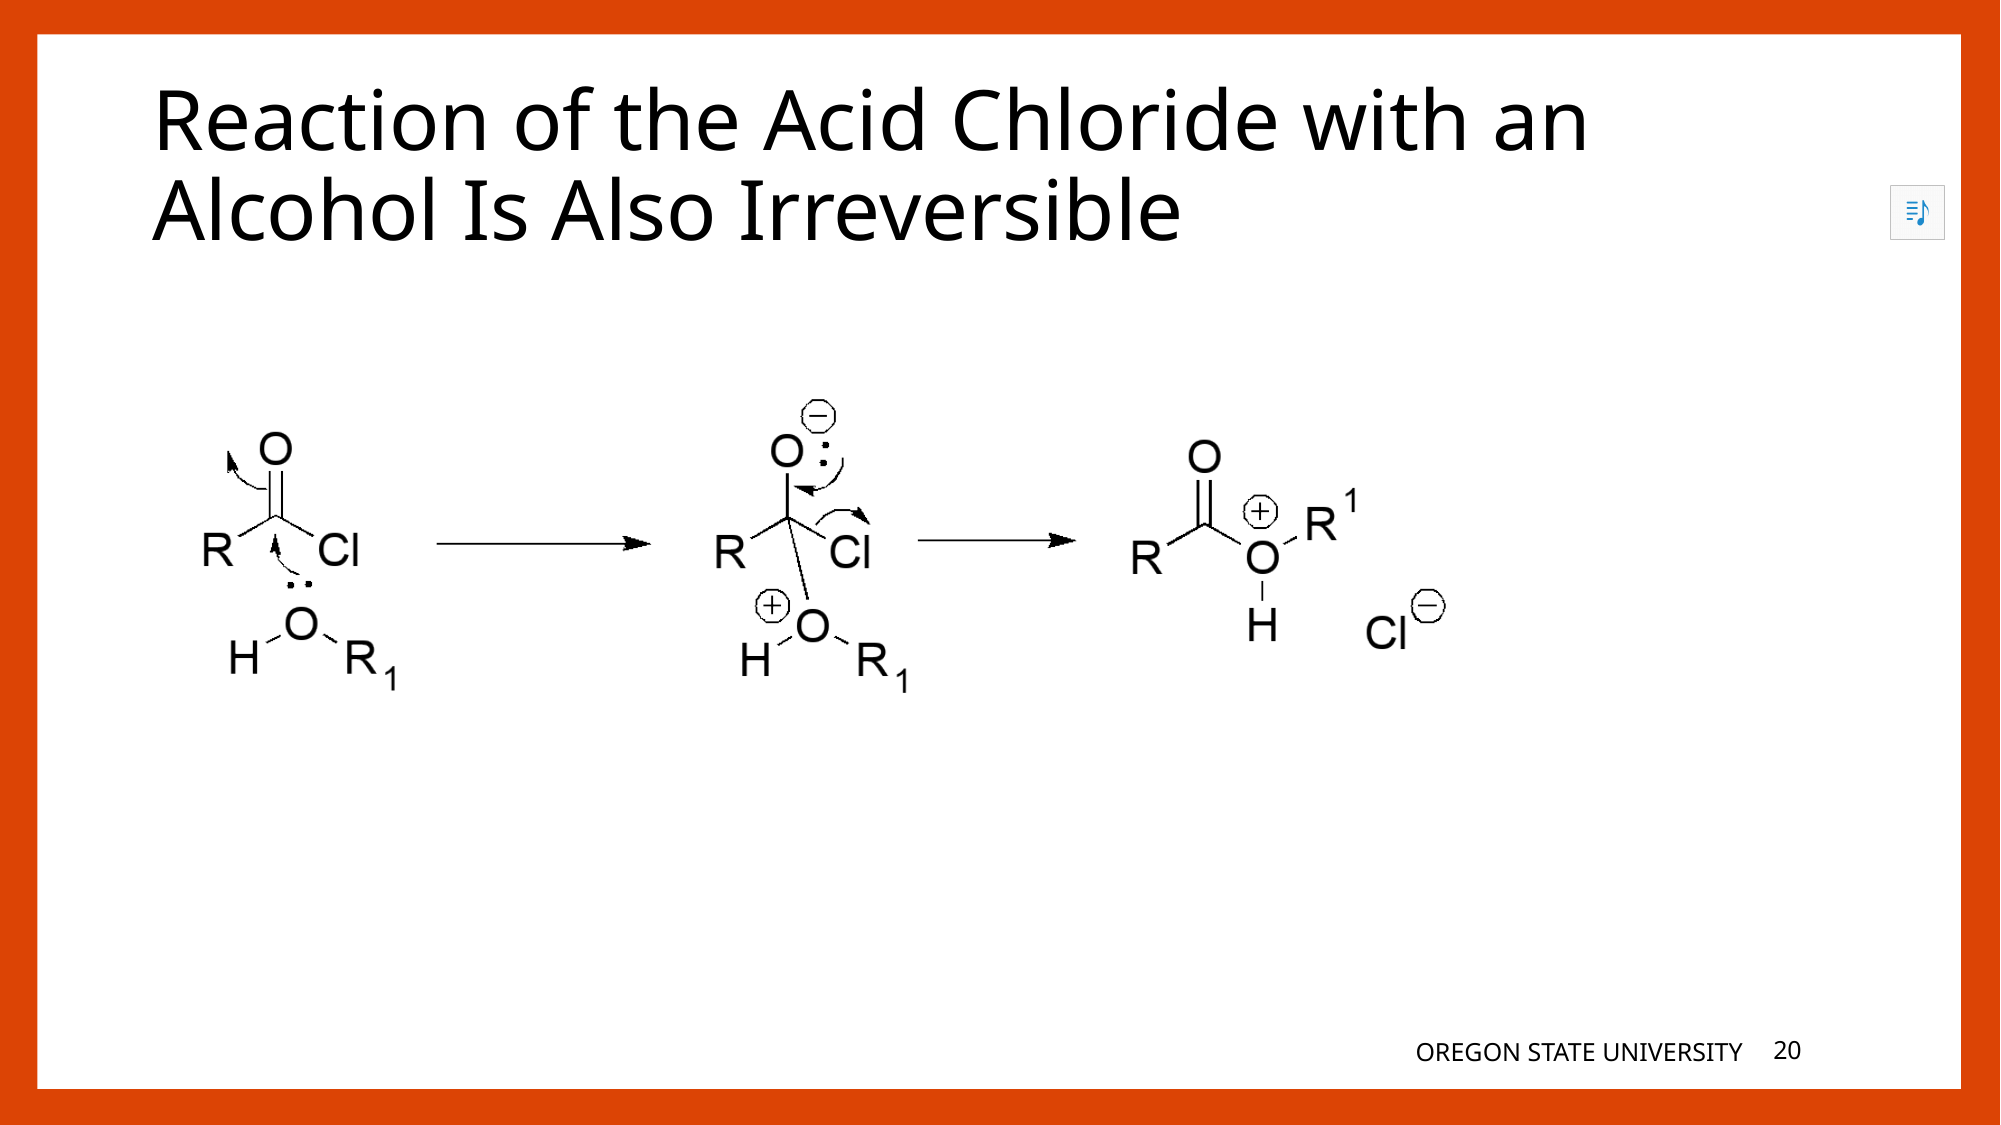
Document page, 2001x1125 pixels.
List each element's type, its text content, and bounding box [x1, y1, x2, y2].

footer OREGON STATE UNIVERSITY [662, 1021, 1758, 1082]
picture [150, 389, 1456, 702]
title Reaction of the Acid Chloride with an Alcohol Is Also Irreversible [137, 59, 1863, 278]
text_box [1890, 184, 1946, 240]
slide_number 1 [1758, 1021, 1863, 1082]
